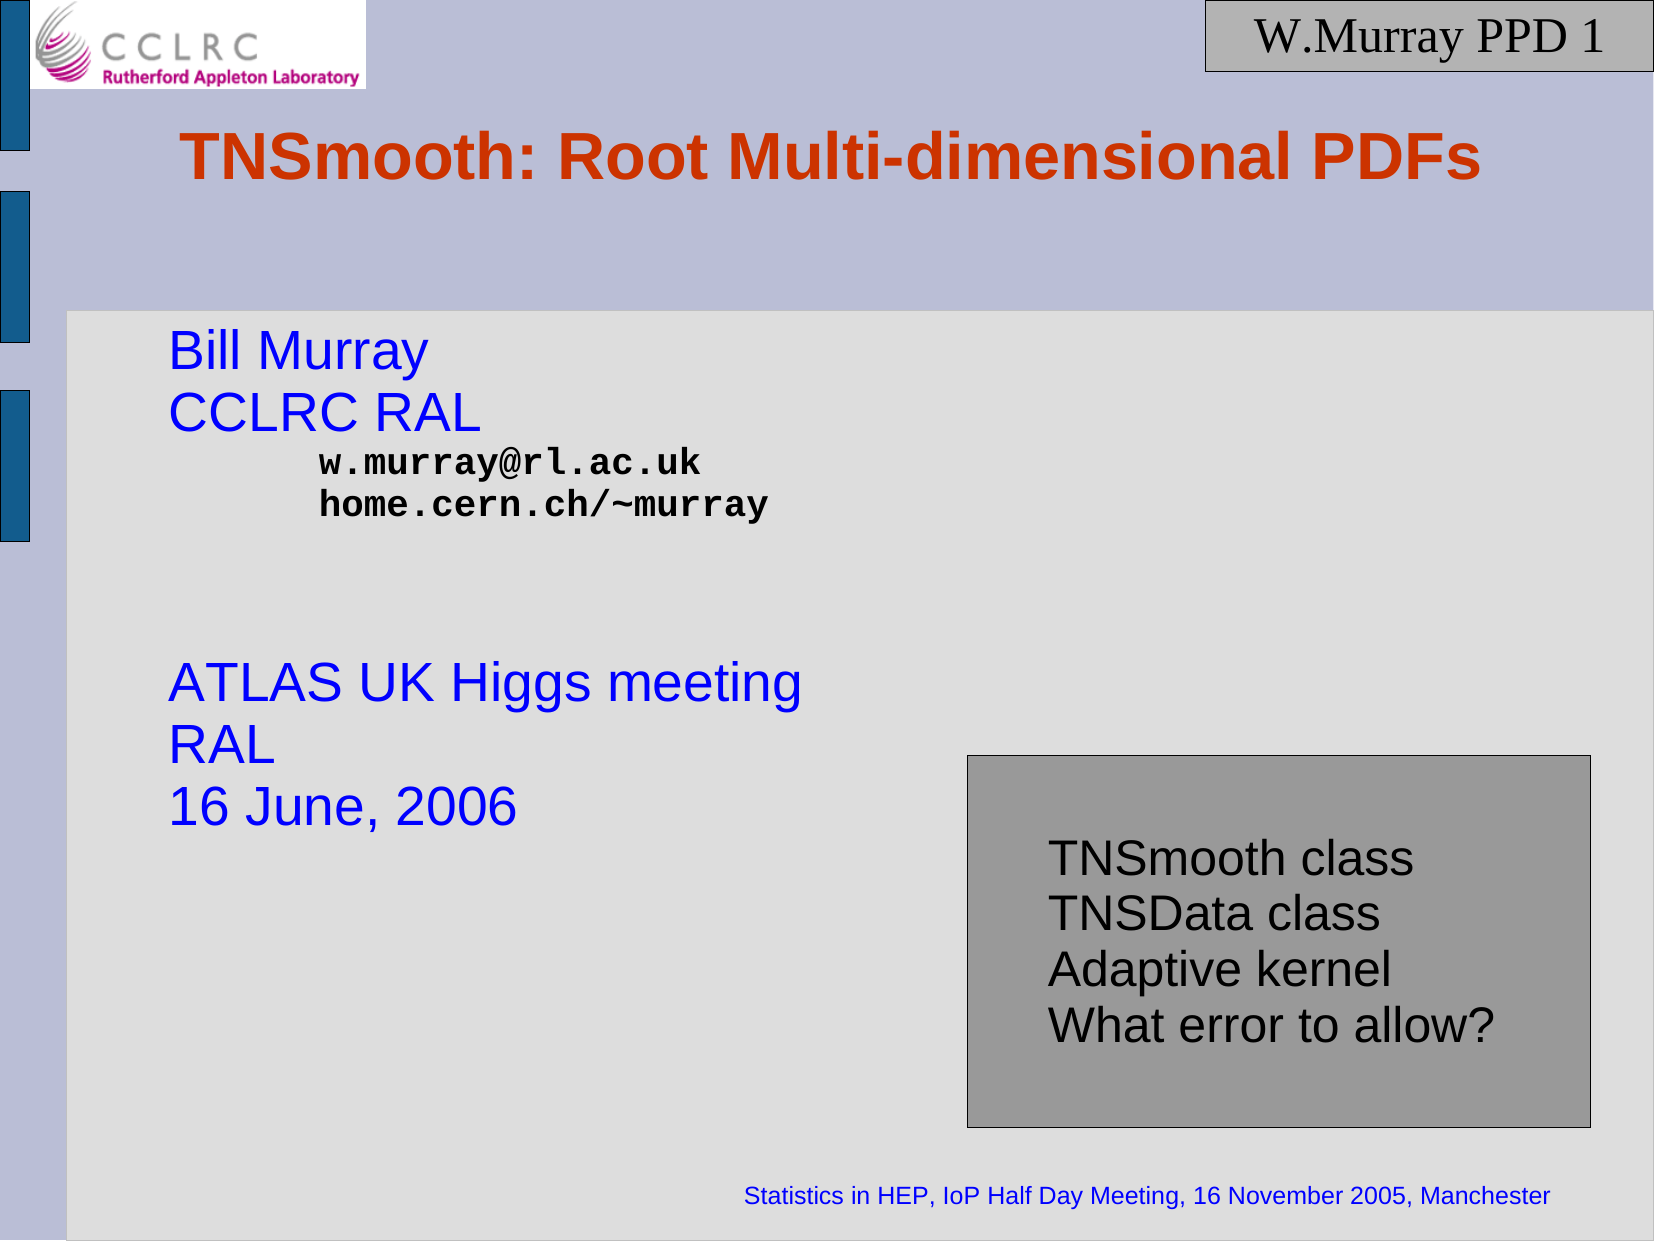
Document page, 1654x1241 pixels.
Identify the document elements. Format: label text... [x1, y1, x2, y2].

text_box Bill Murray CCLRC RAL w.murray@rl.ac.uk home.cern.ch/~murray ATLAS UK Higgs meeting RAL 16 June, 2006 [154, 311, 820, 845]
text_box Statistics in HEP, IoP Half Day Meeting, 16 November 2005, Manchester [729, 1174, 1568, 1218]
text_box TNSmooth class TNSData class Adaptive kernel What error to allow? [967, 755, 1591, 1128]
title TNSmooth: Root Multi-dimensional PDFs [53, 103, 1610, 209]
picture [30, 0, 366, 89]
